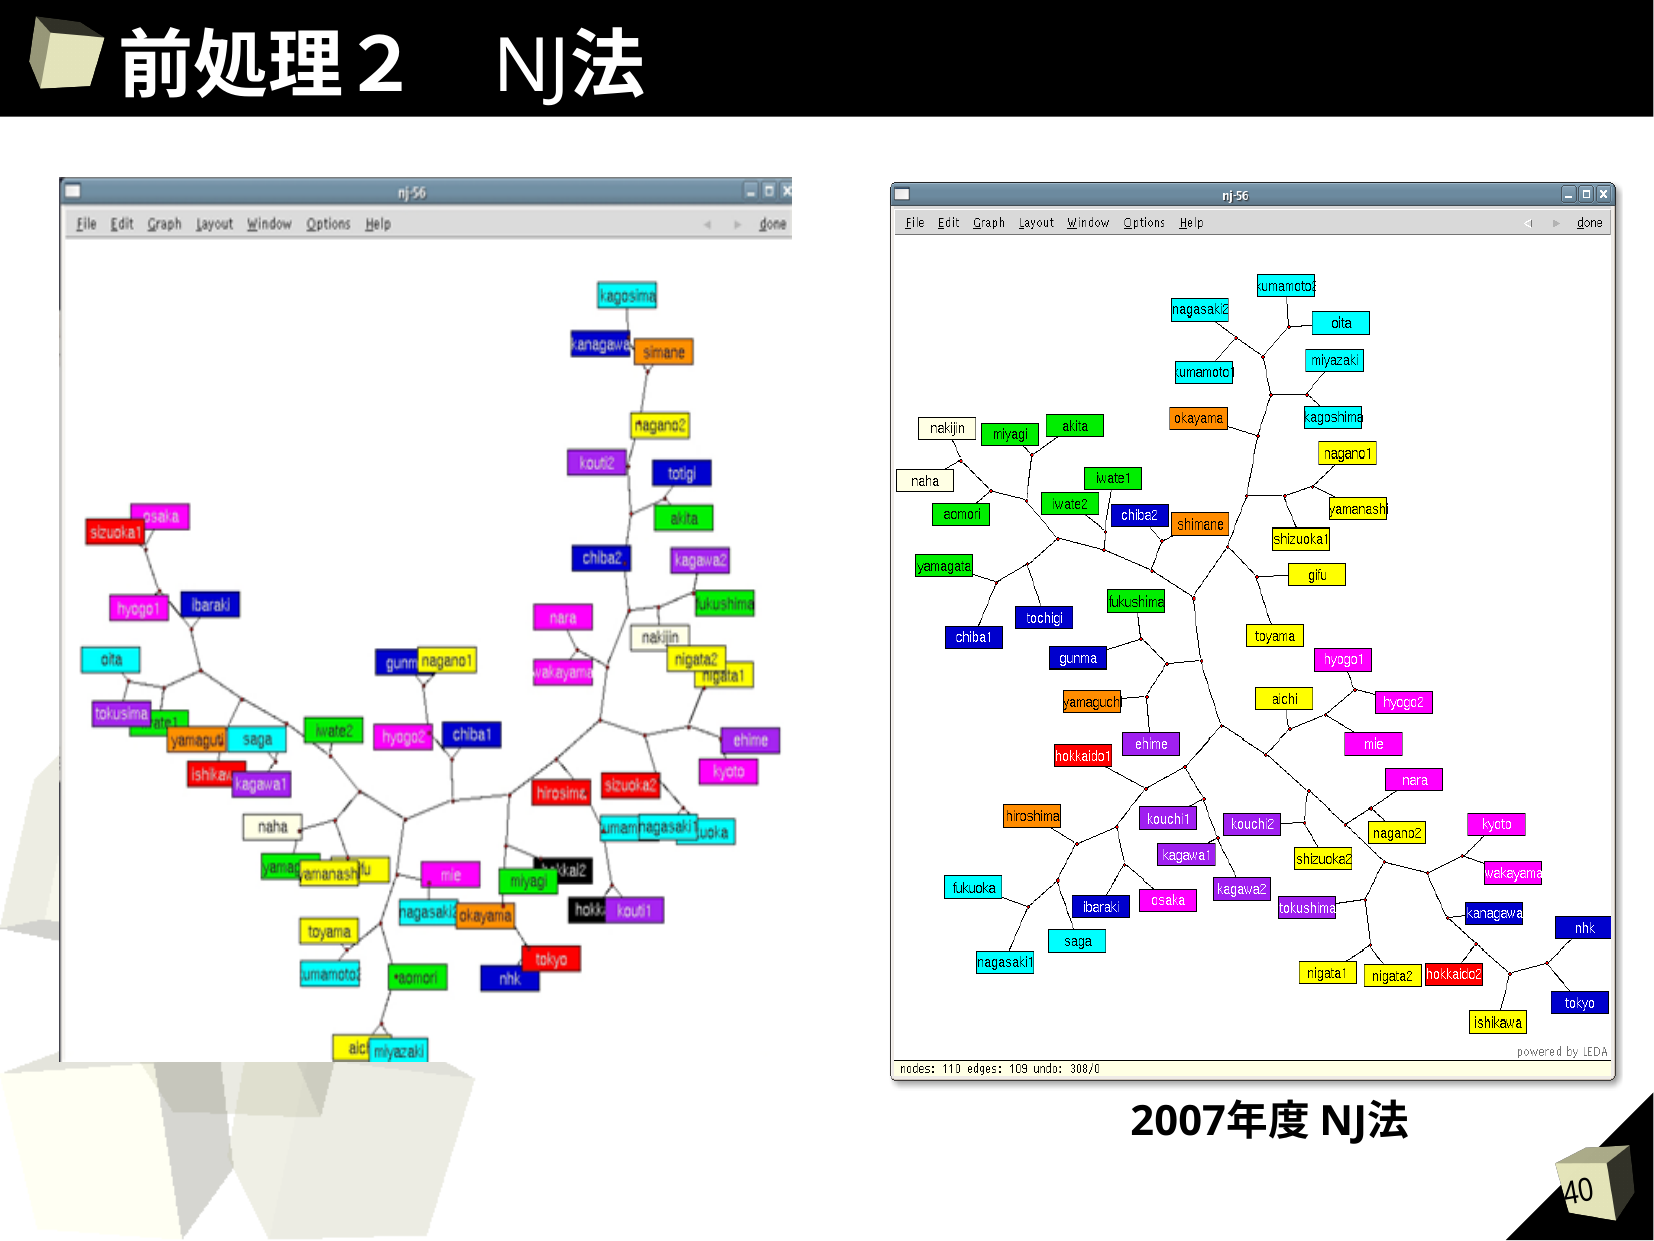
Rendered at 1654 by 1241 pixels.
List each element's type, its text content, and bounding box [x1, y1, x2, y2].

picture [885, 177, 1625, 1093]
text_box 2007年度 NJ法 [1033, 1092, 1506, 1143]
picture [0, 177, 794, 1241]
title 前処理２ NJ法 [118, 0, 1595, 119]
